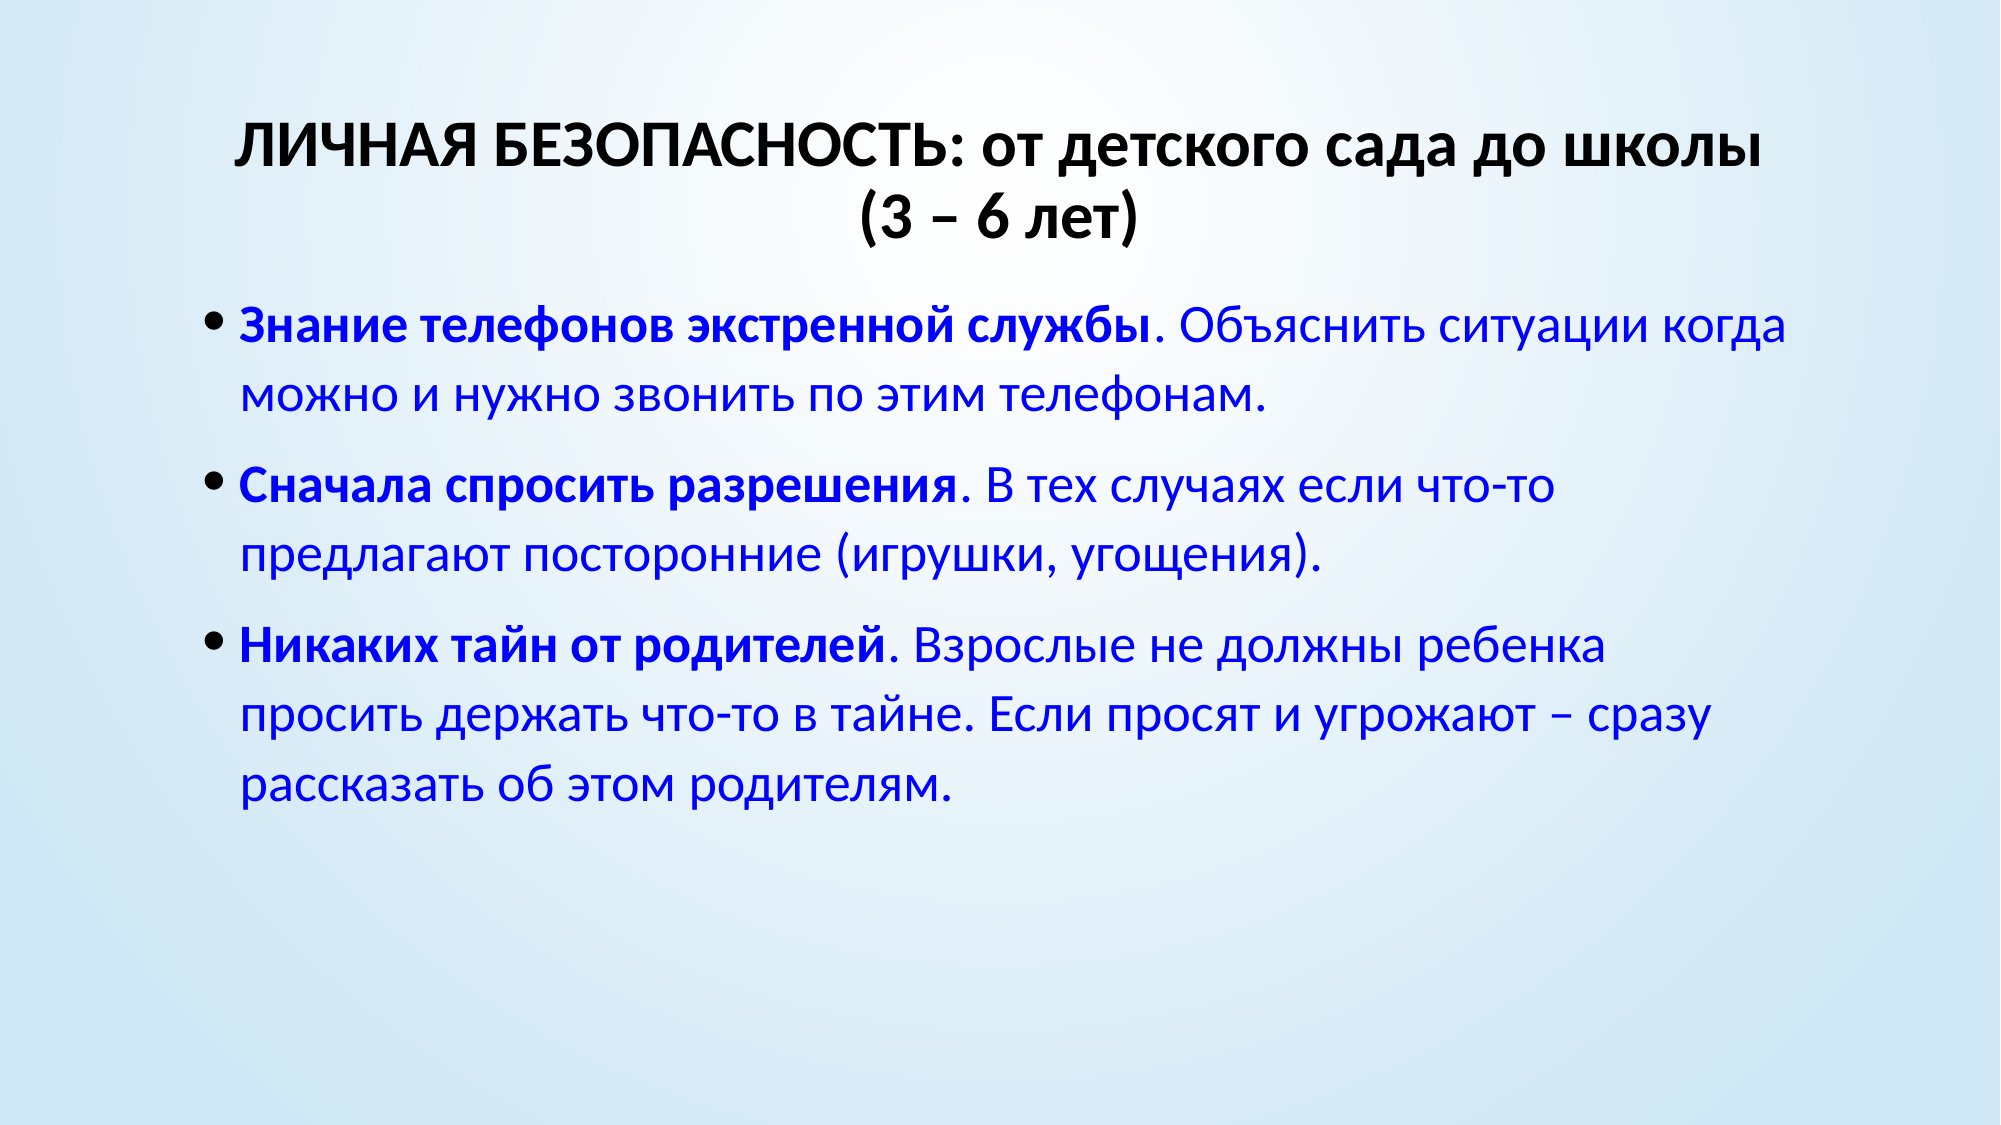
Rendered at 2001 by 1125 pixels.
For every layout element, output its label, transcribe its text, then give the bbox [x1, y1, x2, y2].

picture [0, 0, 2000, 1125]
title ЛИЧНАЯ БЕЗОПАСНОСТЬ: от детского сада до школы (3 – 6 лет) [187, 101, 1813, 276]
list Знание телефонов экстренной службы. Объяснить ситуации когда можно и нужно звонить по этим телефонам. Сначала спросить разрешения. В тех случаях если что-то предлагают посторонние (игрушки, угощения). Никаких тайн от родителей. Взрослые не должны ребенка просить держать что-то в тайне. Если просят и угрожают – сразу рассказать об этом родителям. [187, 276, 1813, 1041]
